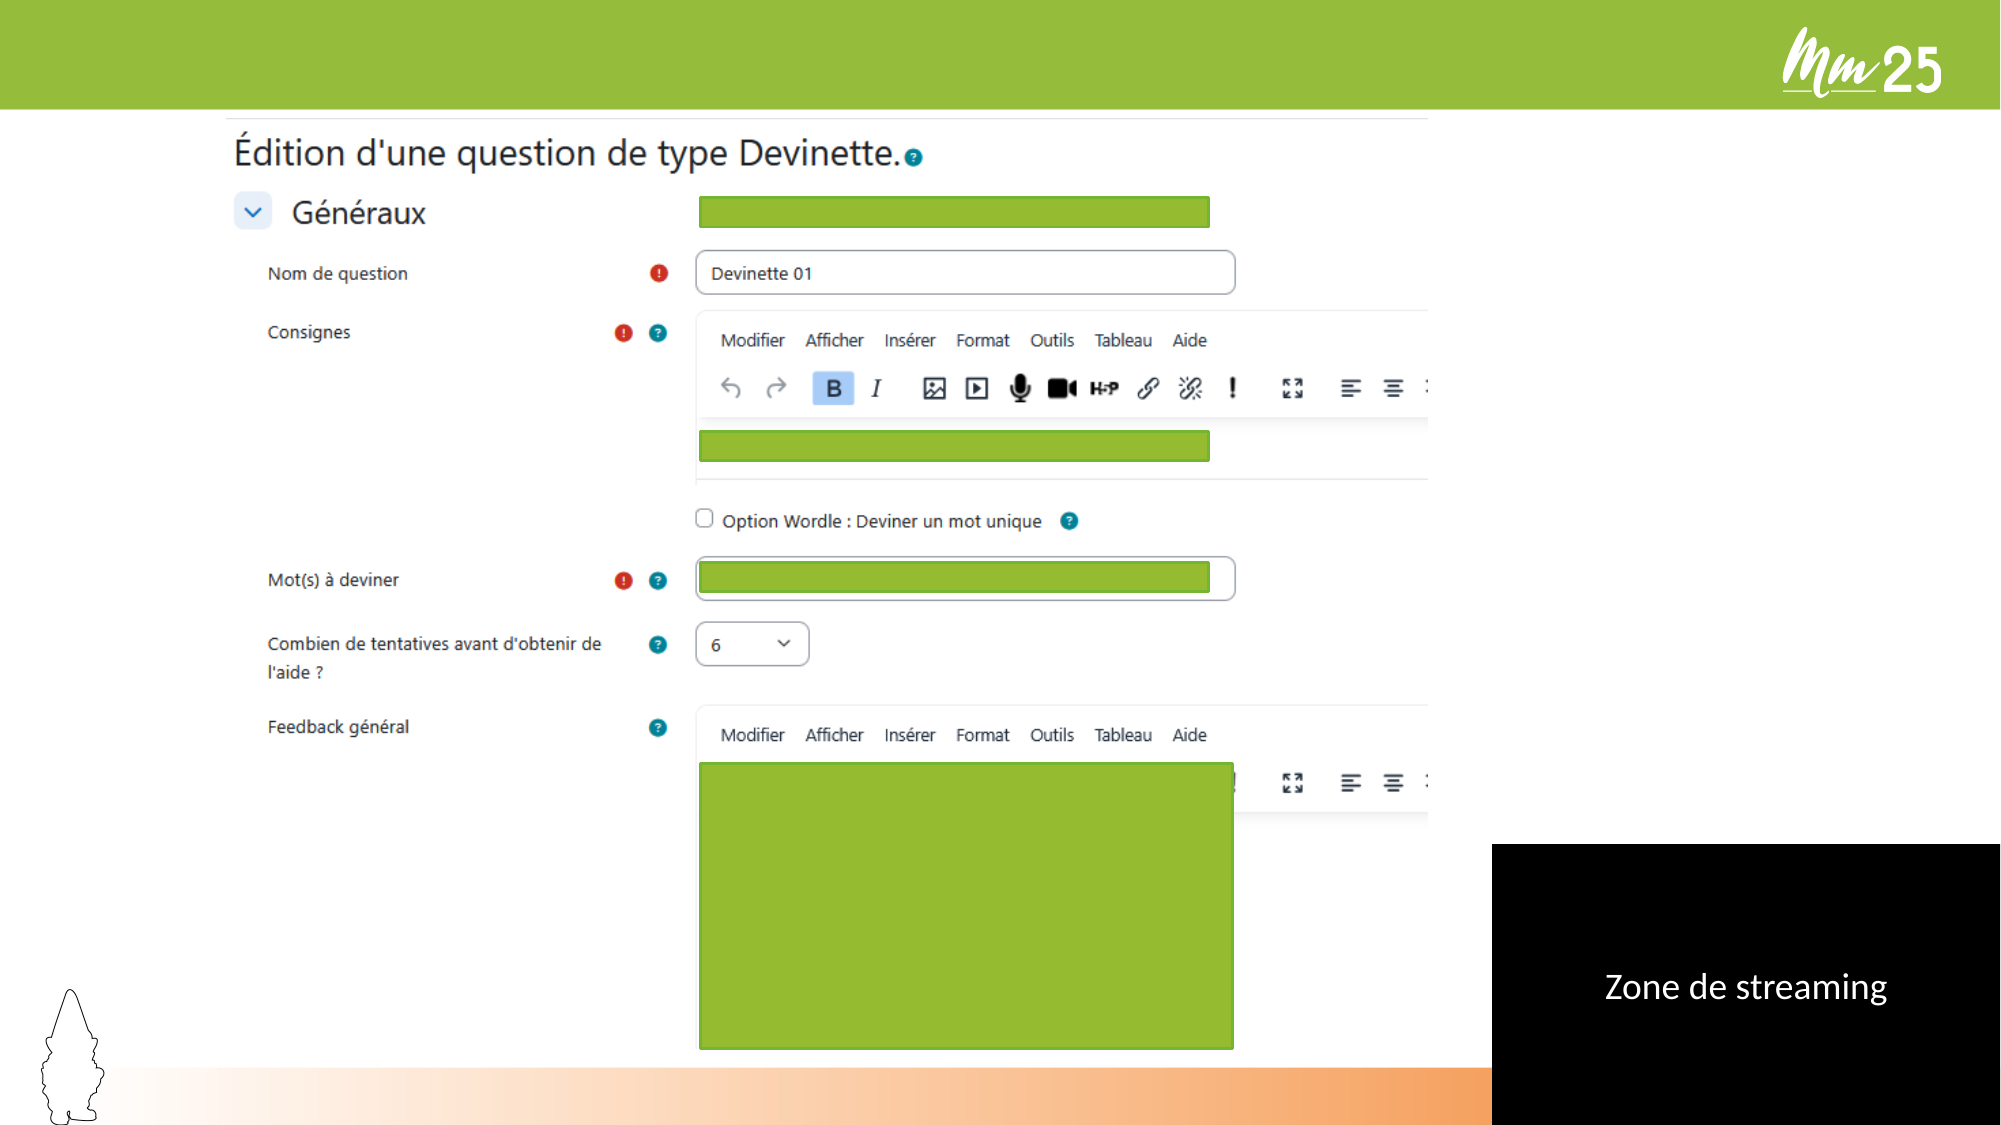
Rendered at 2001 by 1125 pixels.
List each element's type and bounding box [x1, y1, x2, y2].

text_box [700, 431, 1209, 461]
text_box [700, 763, 1233, 1049]
text_box [700, 562, 1209, 592]
picture [0, 0, 2001, 1125]
text_box [700, 197, 1209, 228]
